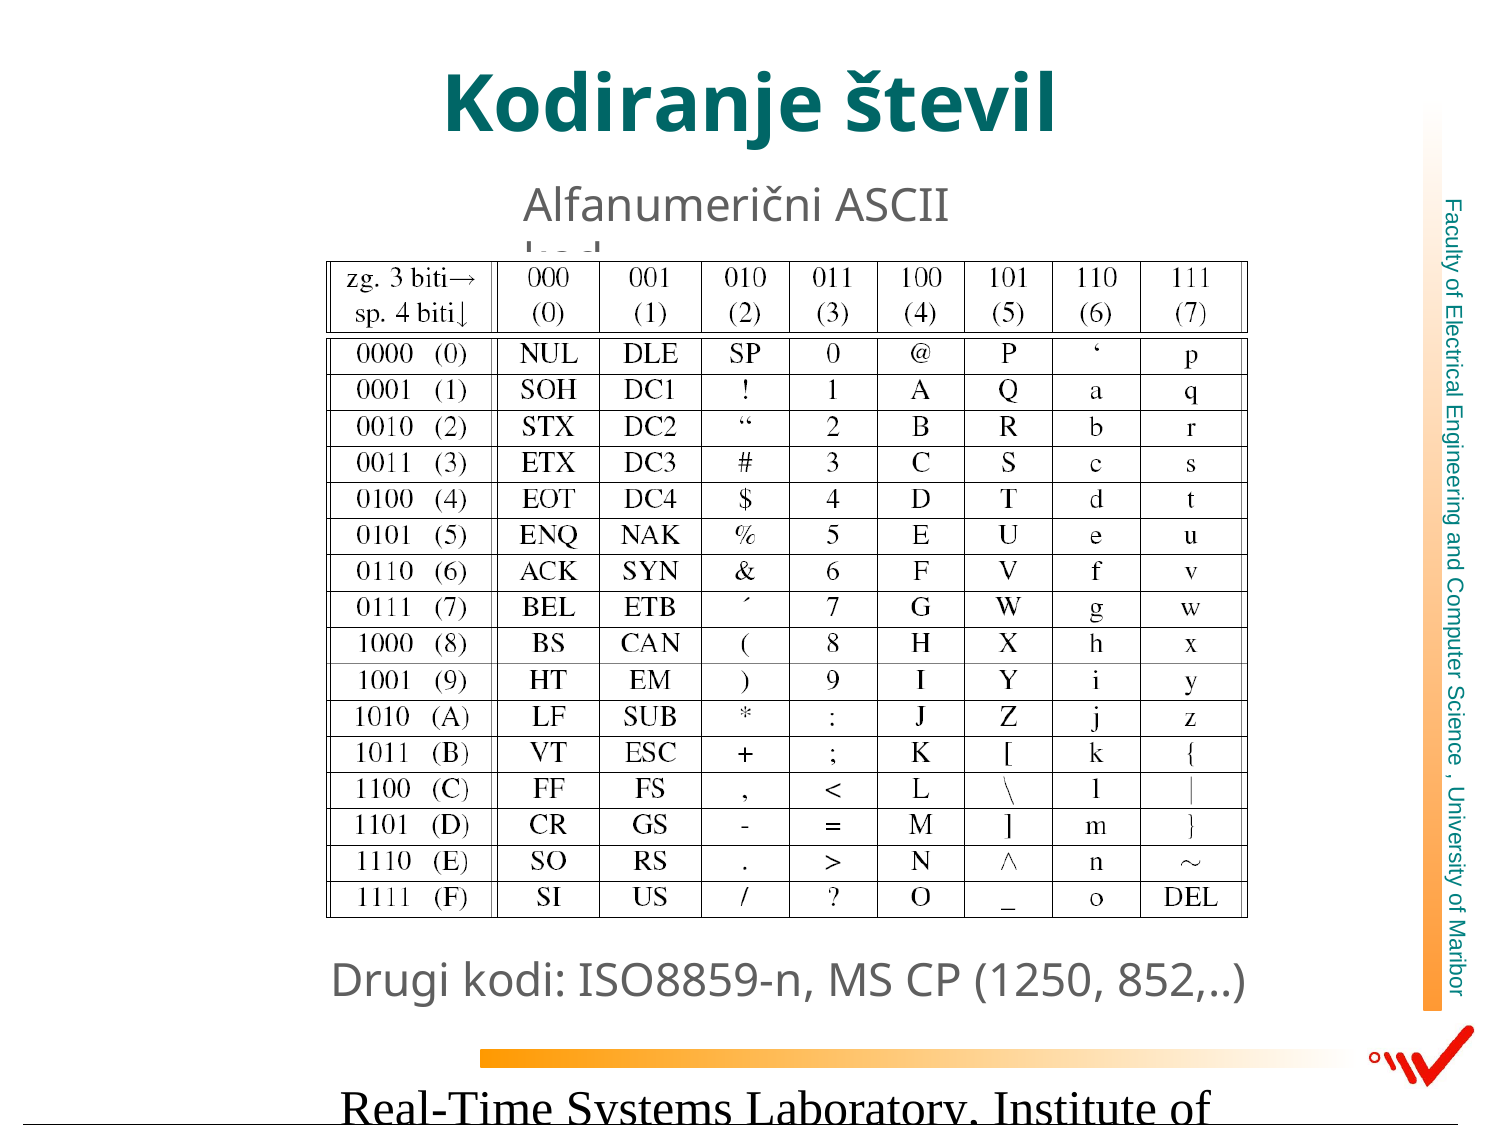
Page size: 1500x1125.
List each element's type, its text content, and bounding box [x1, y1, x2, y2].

list Alfanumerični ASCII kod [508, 168, 1043, 239]
text_box Drugi kodi: ISO8859-n, MS CP (1250, 852,..) [315, 942, 1263, 1014]
picture [317, 252, 1254, 926]
title Kodiranje števil [75, 45, 1426, 233]
